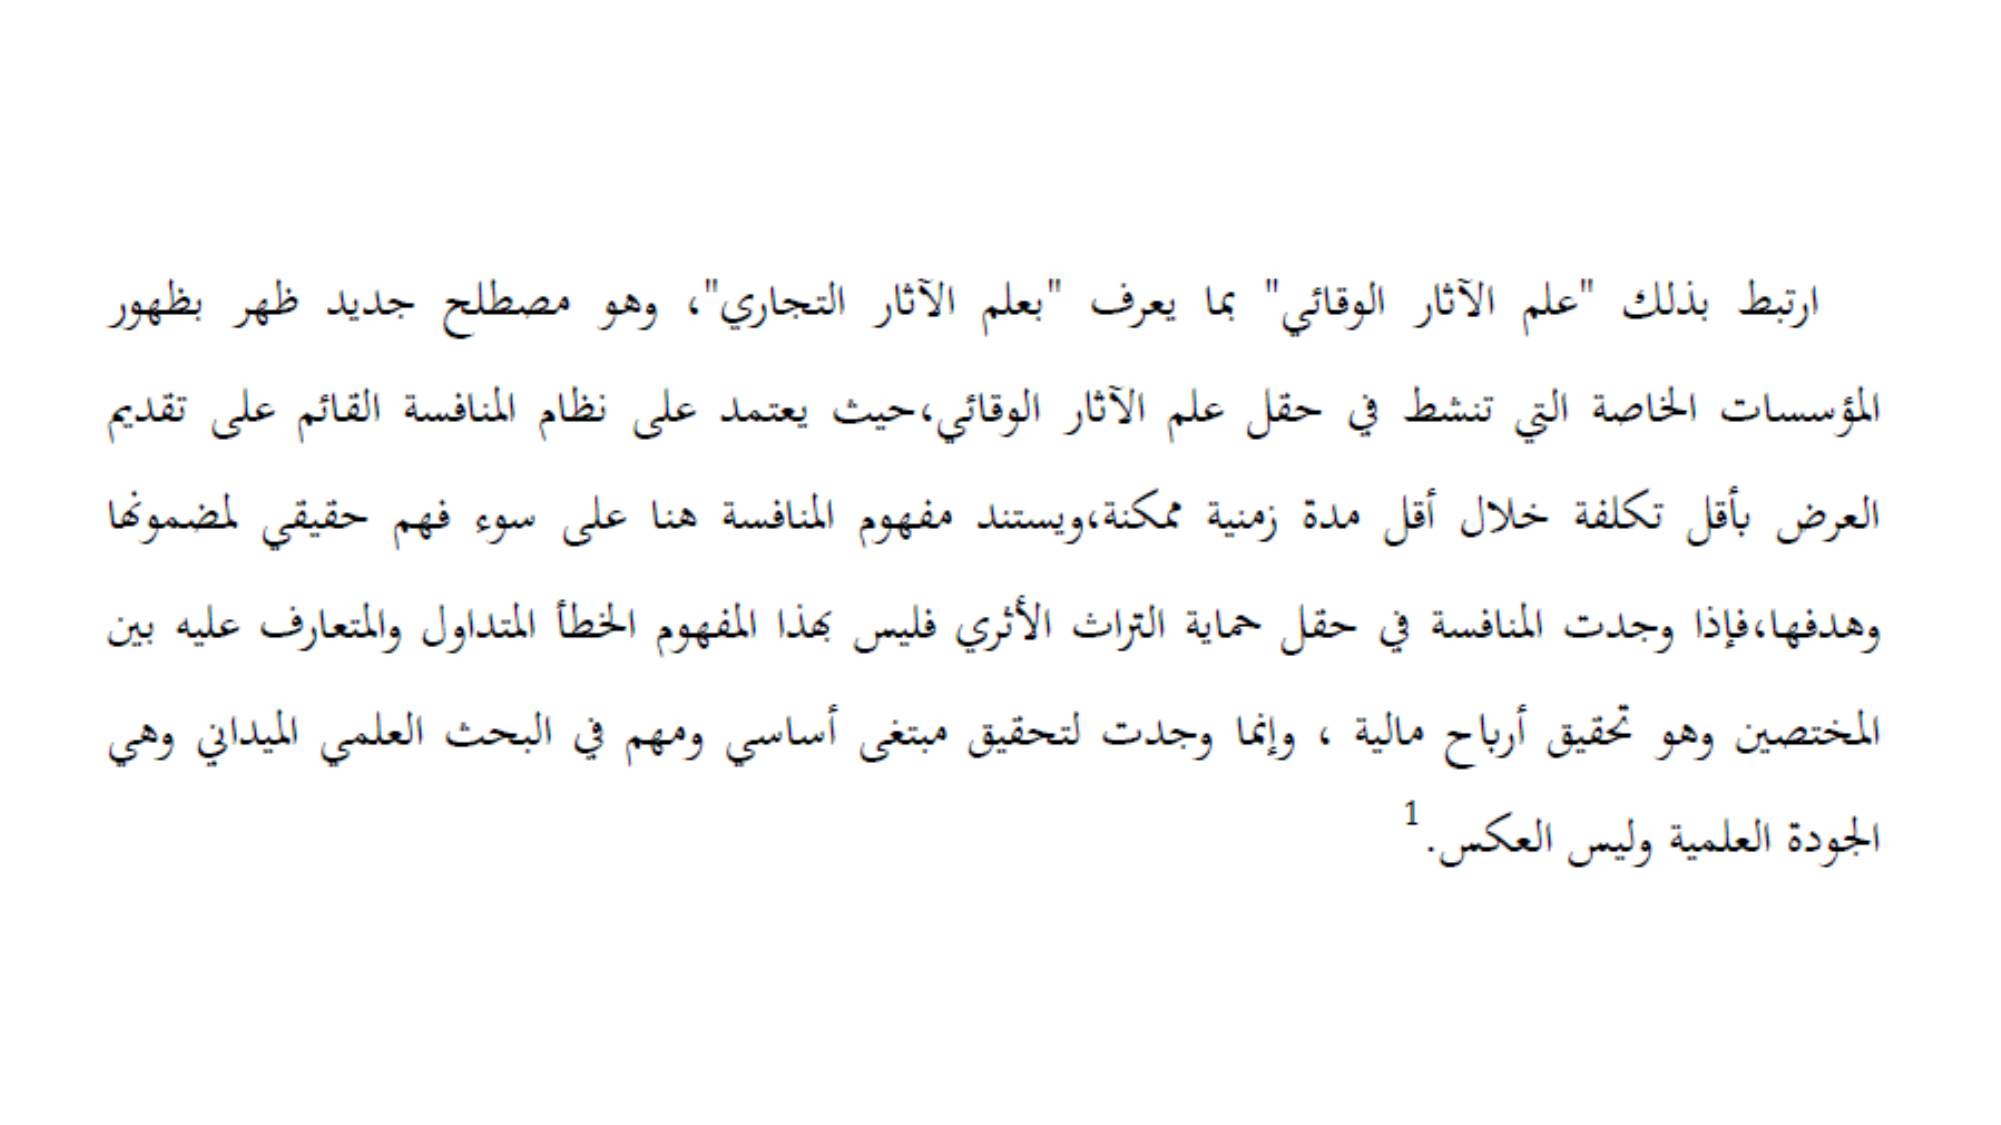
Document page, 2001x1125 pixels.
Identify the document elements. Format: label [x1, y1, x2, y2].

picture [99, 237, 1901, 888]
